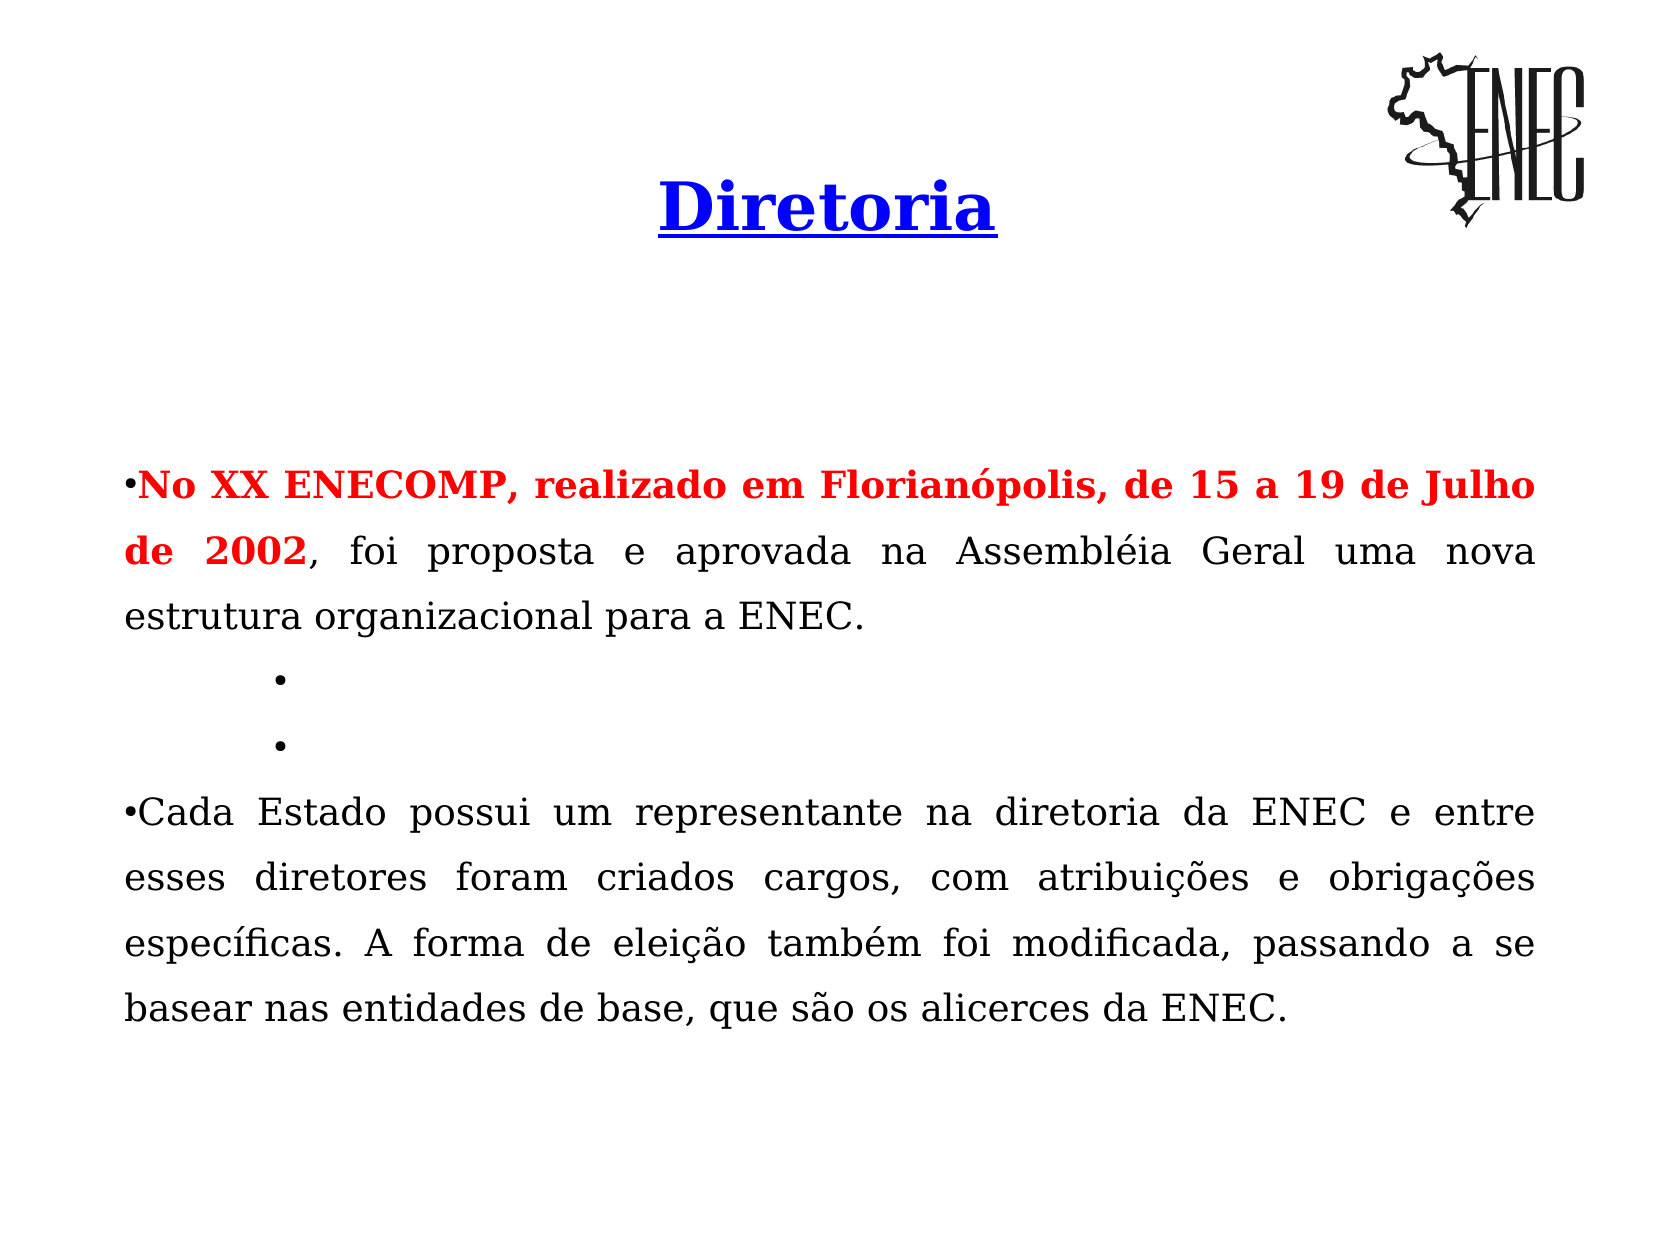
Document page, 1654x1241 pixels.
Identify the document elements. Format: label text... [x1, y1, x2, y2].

list No XX ENECOMP, realizado em Florianópolis, de 15 a 19 de Julho de 2002, foi proposta e aprovada na Assembléia Geral uma nova estrutura organizacional para a ENEC. Cada Estado possui um representante na diretoria da ENEC e entre esses diretores foram criados cargos, com atribuições e obrigações específicas. A forma de eleição também foi modificada, passando a se basear nas entidades de base, que são os alicerces da ENEC. [124, 441, 1537, 1069]
picture [1382, 47, 1590, 249]
title Diretoria [121, 102, 1534, 310]
